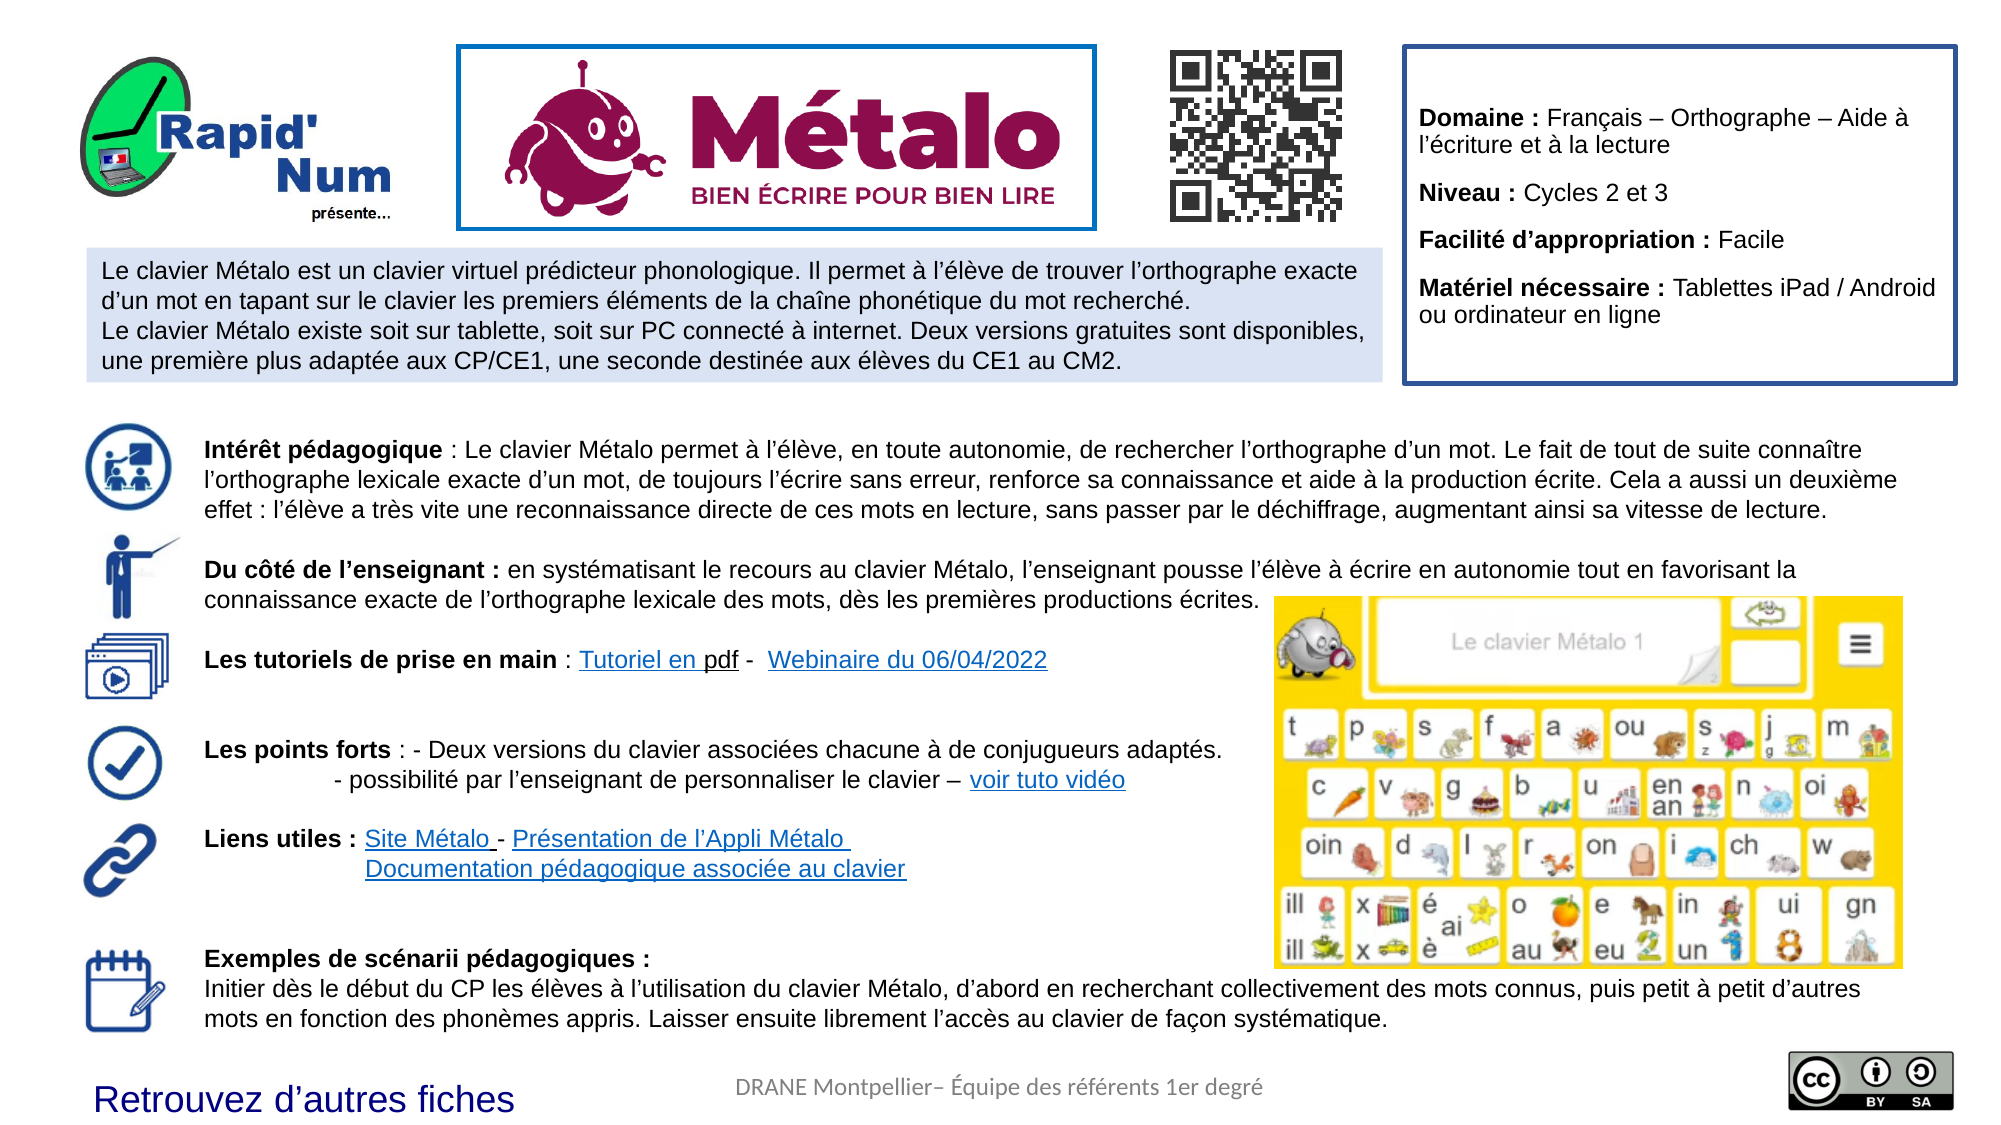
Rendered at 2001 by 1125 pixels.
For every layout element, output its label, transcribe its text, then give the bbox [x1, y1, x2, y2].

picture [83, 421, 174, 513]
picture [64, 45, 411, 232]
text_box Domaine : Français – Orthographe – Aide à l’écriture et à la lecture Niveau : Cycles 2 et 3 Facilité d’appropriation : Facile Matériel nécessaire : Tablettes iPad / Android ou ordinateur en ligne [1404, 46, 1956, 384]
picture [1781, 1047, 1956, 1115]
picture [78, 818, 162, 903]
text_box Le clavier Métalo est un clavier virtuel prédicteur phonologique. Il permet à l’élève de trouver l’orthographe exacte d’un mot en tapant sur le clavier les premiers éléments de la chaîne phonétique du mot recherché. Le clavier Métalo existe soit sur tablette, soit sur PC connecté à internet. Deux versions gratuites sont disponibles, une première plus adaptée aux CP/CE1, une seconde destinée aux élèves du CE1 au CM2. [86, 247, 1383, 383]
picture [504, 59, 1060, 217]
text_box Retrouvez d’autres fiches Rapid’Num [78, 1068, 620, 1125]
picture [97, 531, 182, 622]
text_box Intérêt pédagogique : Le clavier Métalo permet à l’élève, en toute autonomie, de rechercher l’orthographe d’un mot. Le fait de tout de suite connaître l’orthographe lexicale exacte d’un mot, de toujours l’écrire sans erreur, renforce sa connaissance et aide à la production écrite. Cela a aussi un deuxième effet : l’élève a très vite une reconnaissance directe de ces mots en lecture, sans passer par le déchiffrage, augmentant ainsi sa vitesse de lecture. Du côté de l’enseignant : en systématisant le recours au clavier Métalo, l’enseignant pousse l’élève à écrire en autonomie tout en favorisant la connaissance exacte de l’orthographe lexicale des mots, dès les premières productions écrites. Les tutoriels de prise en main : Tutoriel en pdf - Webinaire du 06/04/2022 Les points forts : - Deux versions du clavier associées chacune à de conjugueurs adaptés. - possibilité par l’enseignant de personnaliser le clavier – voir tuto vidéo Liens utiles : Site Métalo - Présentation de l’Appli Métalo Documentation pédagogique associée au clavier Exemples de scénarii pédagogiques : Initier dès le début du CP les élèves à l’utilisation du clavier Métalo, d’abord en recherchant collectivement des mots connus, puis petit à petit d’autres mots en fonction des phonèmes appris. Laisser ensuite librement l’accès au clavier de façon systématique. [189, 426, 1938, 1041]
picture [83, 721, 167, 806]
picture [1274, 596, 1903, 969]
picture [1163, 43, 1348, 228]
text_box DRANE Montpellier– Équipe des référents 1er degré [435, 1063, 1564, 1123]
picture [78, 623, 179, 712]
picture [78, 946, 170, 1037]
